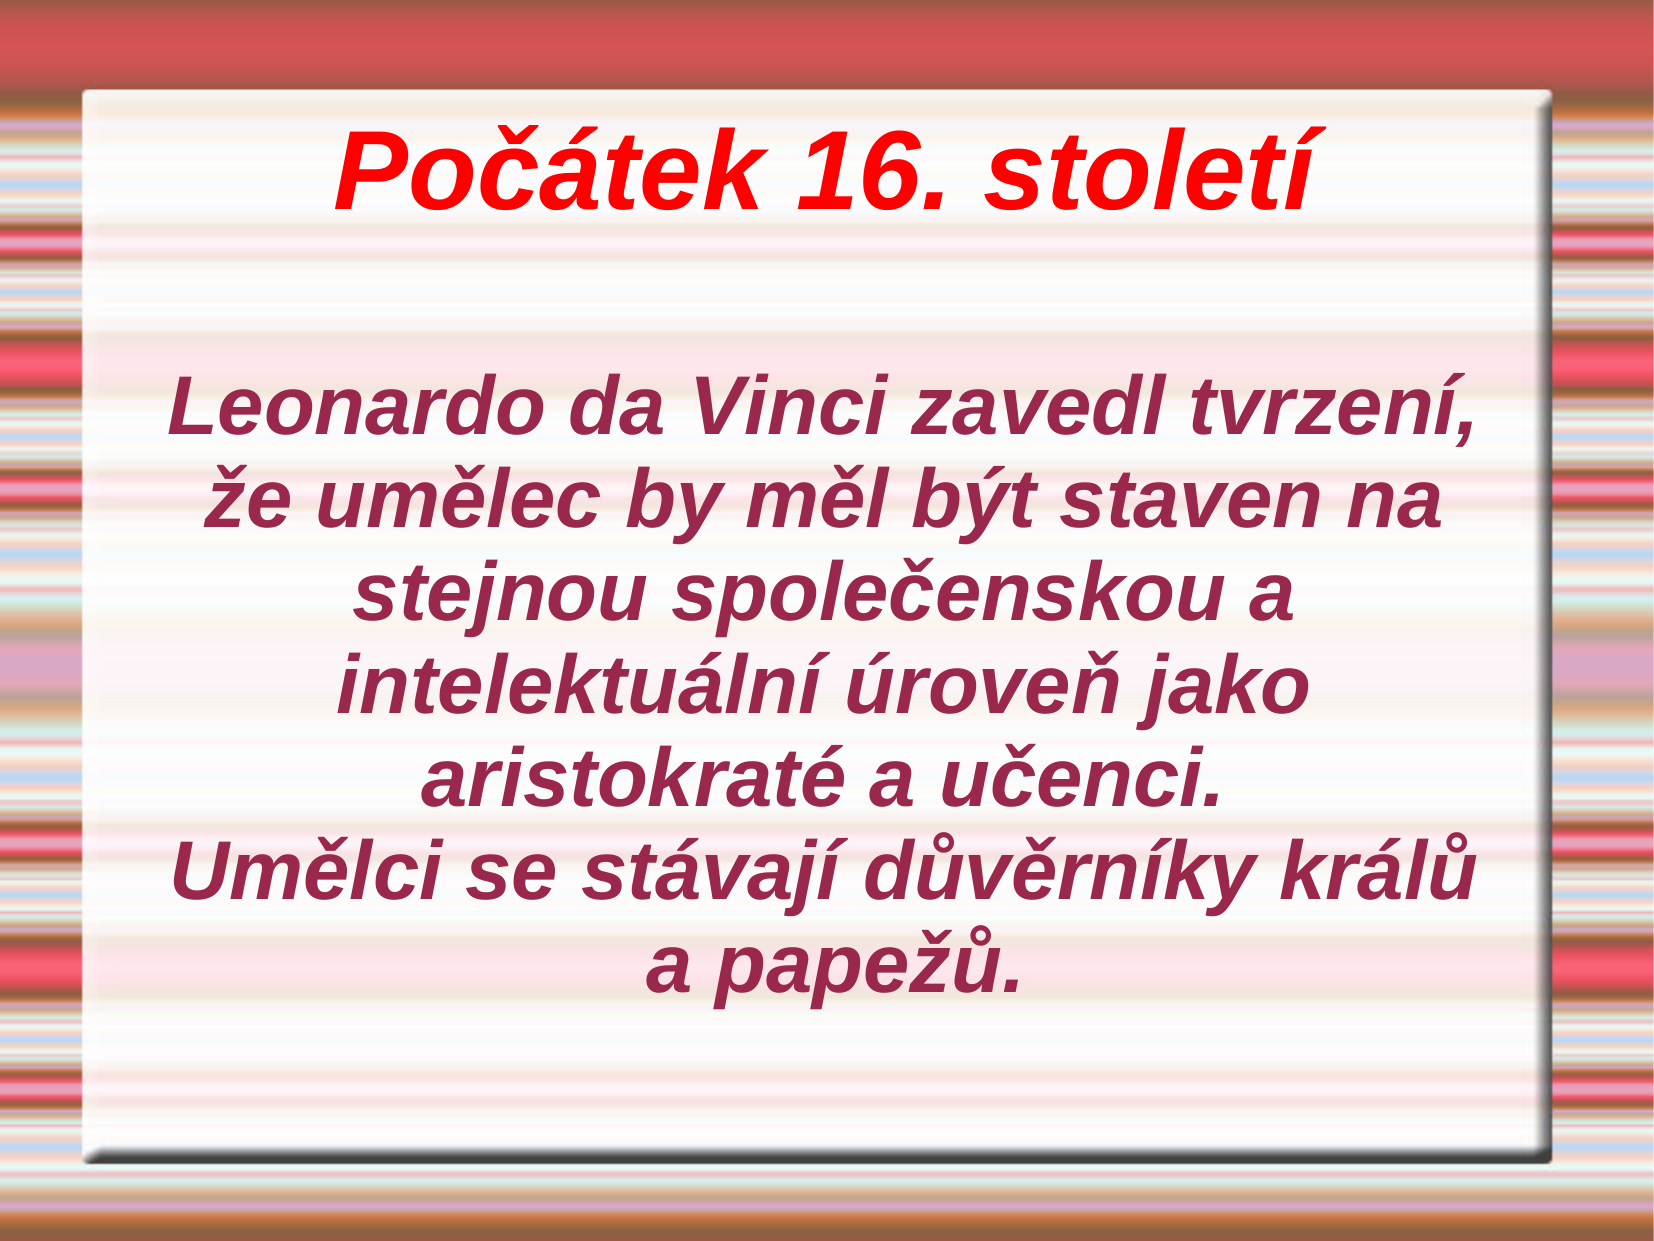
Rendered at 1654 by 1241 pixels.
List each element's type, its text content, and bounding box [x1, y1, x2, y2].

picture [0, 0, 1654, 1241]
title Počátek 16. století Leonardo da Vinci zavedl tvrzení, že umělec by měl být staven na stejnou společenskou a intelektuální úroveň jako aristokraté a učenci. Umělci se stávají důvěrníky králů a papežů. [118, 88, 1531, 1032]
